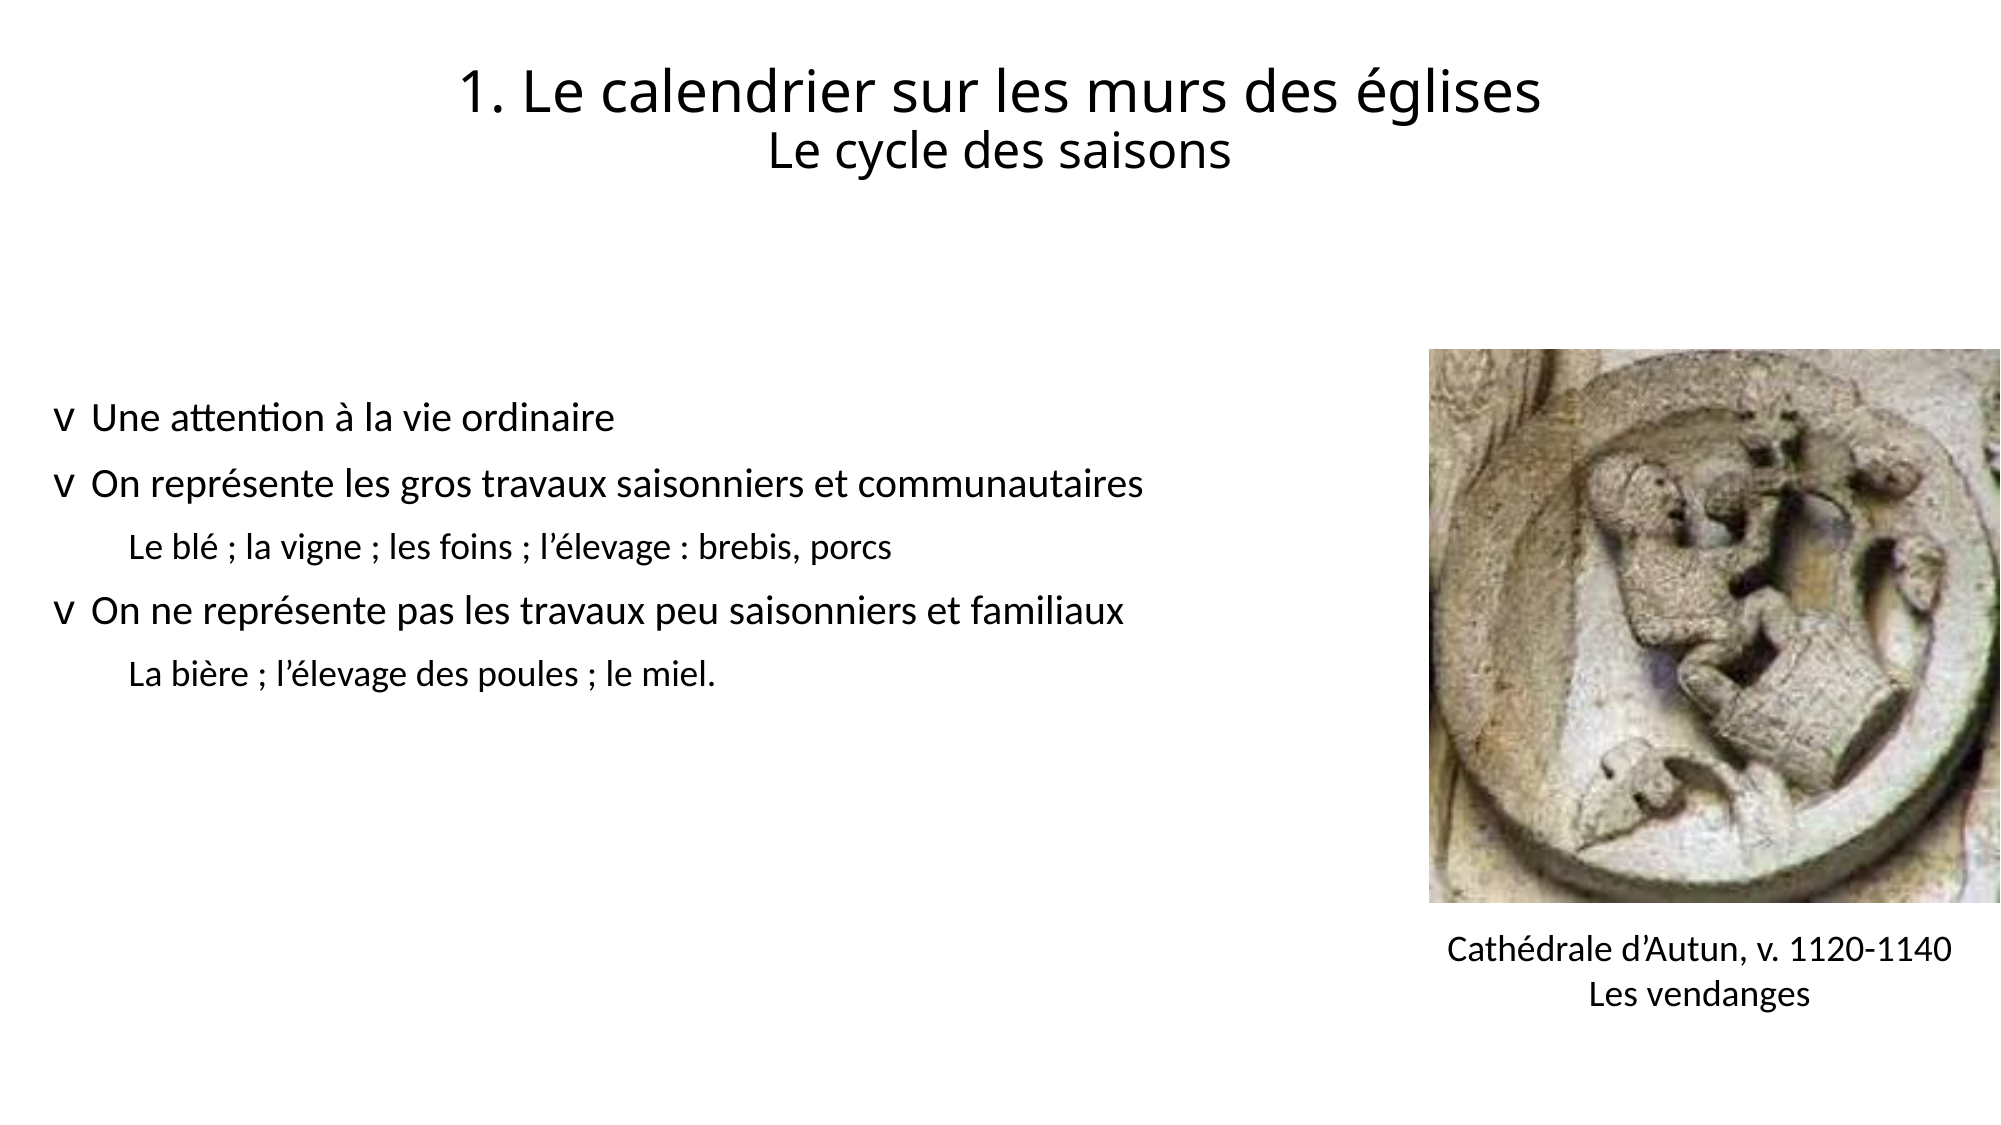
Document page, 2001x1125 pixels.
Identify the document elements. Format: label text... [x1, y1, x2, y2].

text_box Cathédrale d’Autun, v. 1120-1140 Les vendanges [1429, 915, 1971, 1022]
title 1. Le calendrier sur les murs des églises Le cycle des saisons [137, 12, 1863, 230]
picture [1429, 349, 2000, 903]
list Une attention à la vie ordinaire On représente les gros travaux saisonniers et communautaires Le blé ; la vigne ; les foins ; l’élevage : brebis, porcs On ne représente pas les travaux peu saisonniers et familiaux La bière ; l’élevage des poules ; le miel. [38, 387, 1371, 903]
